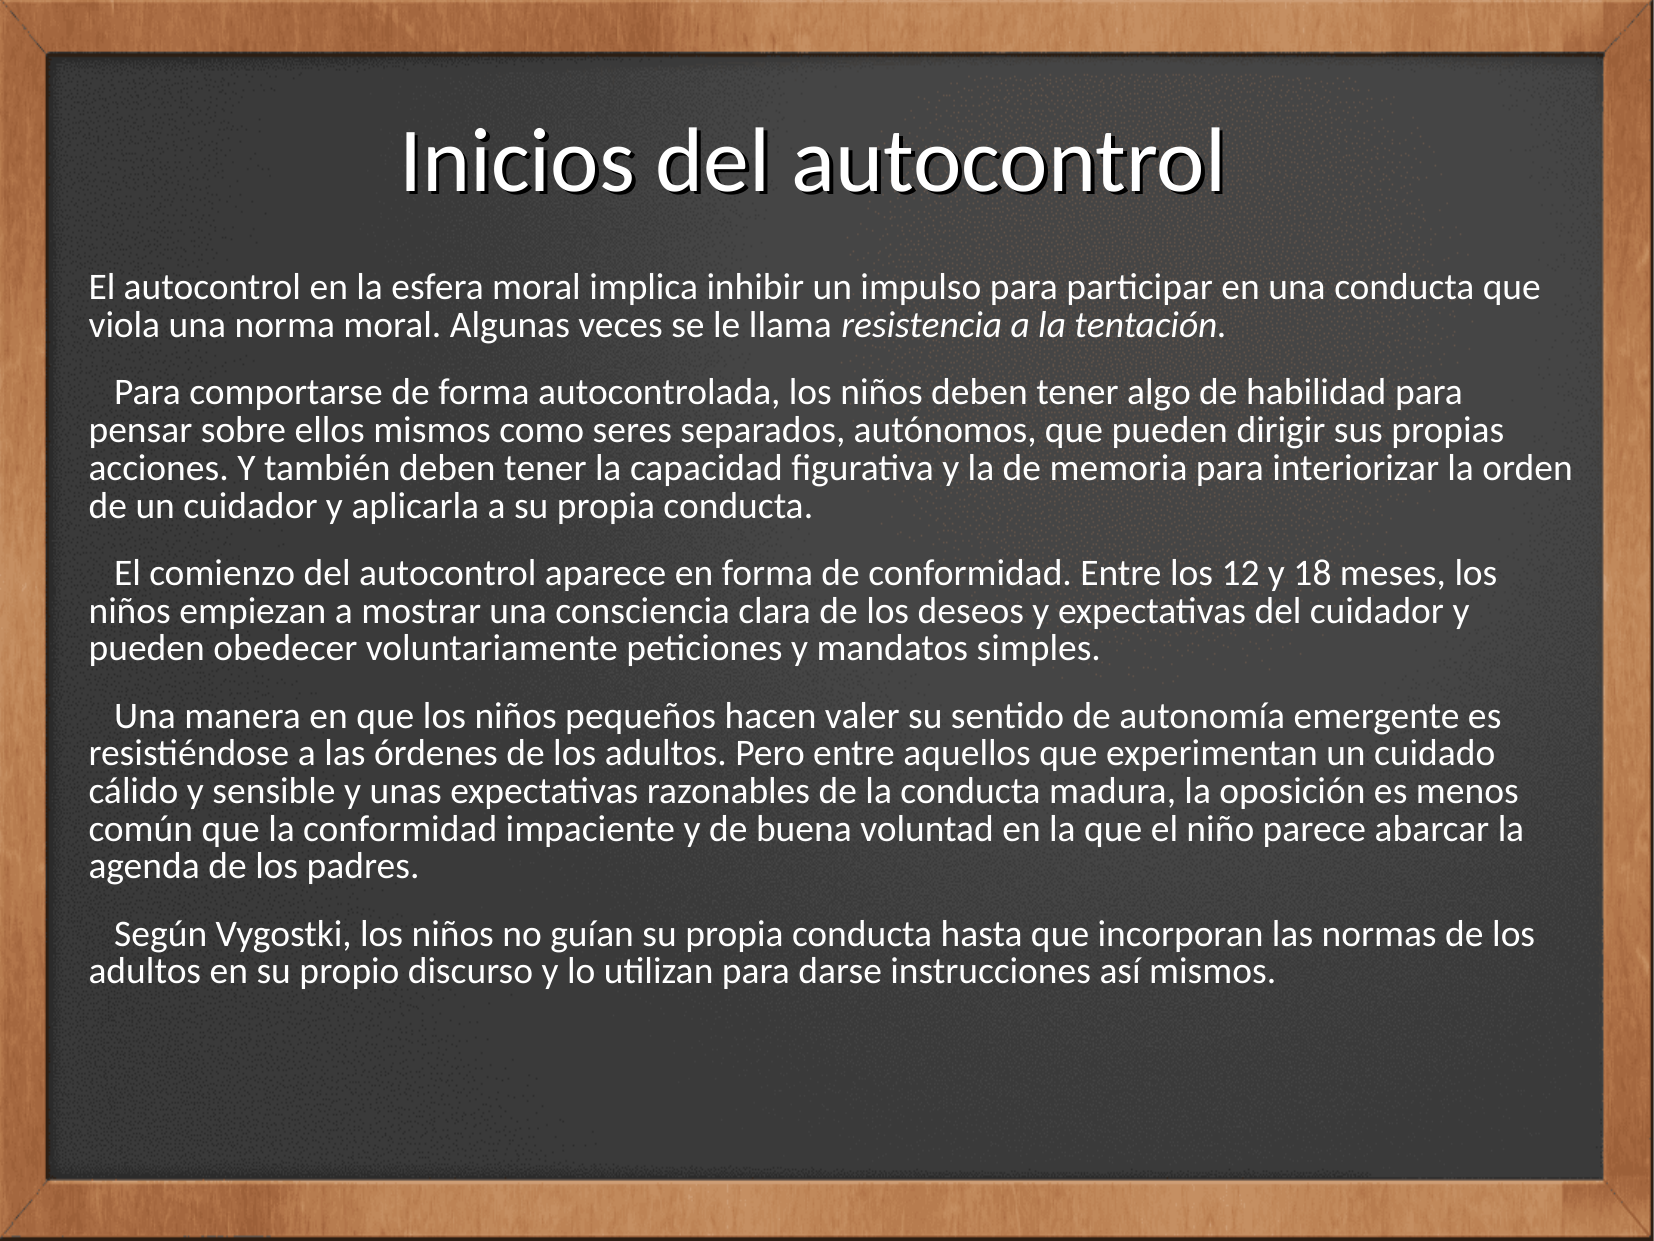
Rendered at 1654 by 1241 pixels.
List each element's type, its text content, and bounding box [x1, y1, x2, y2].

picture [0, 0, 1654, 1241]
list El autocontrol en la esfera moral implica inhibir un impulso para participar en una conducta que viola una norma moral. Algunas veces se le llama resistencia a la tentación. Para comportarse de forma autocontrolada, los niños deben tener algo de habilidad para pensar sobre ellos mismos como seres separados, autónomos, que pueden dirigir sus propias acciones. Y también deben tener la capacidad figurativa y la de memoria para interiorizar la orden de un cuidador y aplicarla a su propia conducta. El comienzo del autocontrol aparece en forma de conformidad. Entre los 12 y 18 meses, los niños empiezan a mostrar una consciencia clara de los deseos y expectativas del cuidador y pueden obedecer voluntariamente peticiones y mandatos simples. Una manera en que los niños pequeños hacen valer su sentido de autonomía emergente es resistiéndose a las órdenes de los adultos. Pero entre aquellos que experimentan un cuidado cálido y sensible y unas expectativas razonables de la conducta madura, la oposición es menos común que la conformidad impaciente y de buena voluntad en la que el niño parece abarcar la agenda de los padres. Según Vygostki, los niños no guían su propia conducta hasta que incorporan las normas de los adultos en su propio discurso y lo utilizan para darse instrucciones así mismos. [88, 271, 1577, 1123]
title Inicios del autocontrol [69, 84, 1558, 253]
